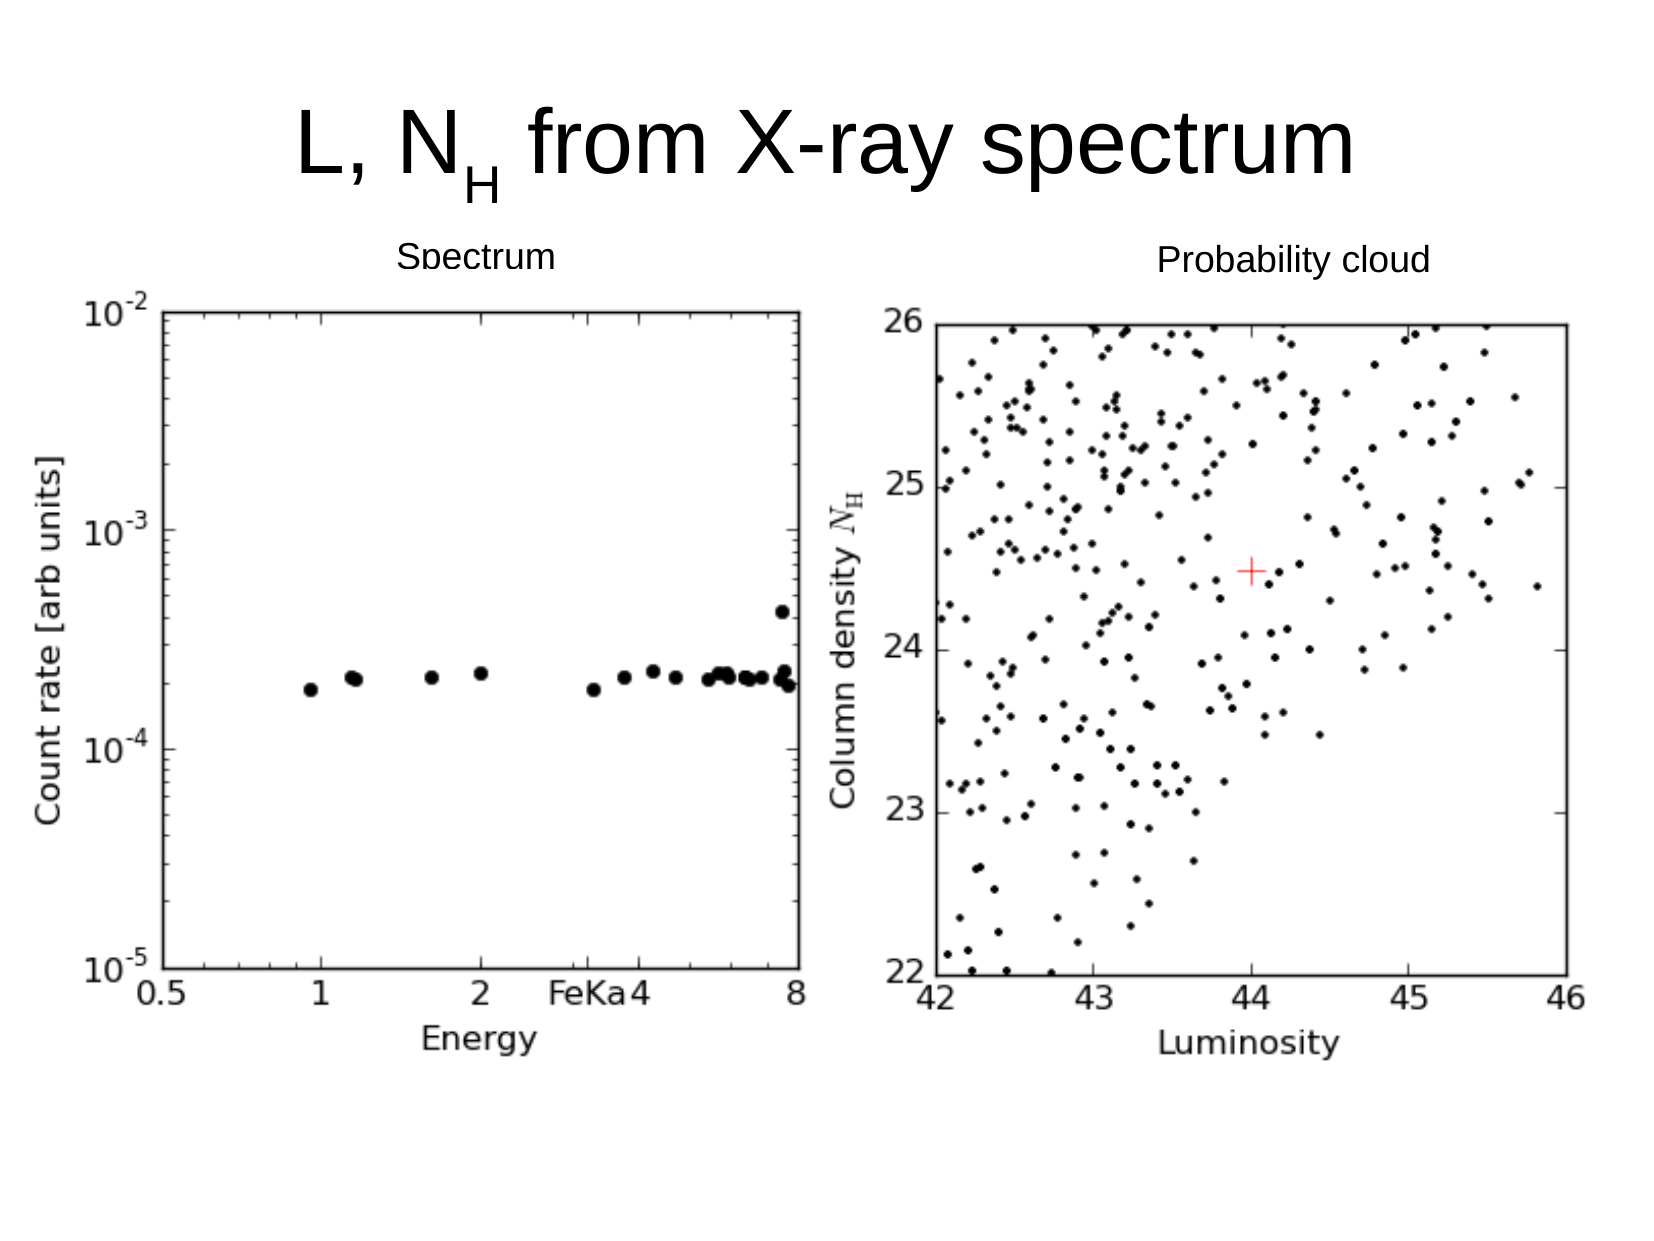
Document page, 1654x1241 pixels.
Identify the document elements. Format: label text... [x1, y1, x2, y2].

text_box Probability cloud [975, 231, 1613, 289]
title L, NH from X-ray spectrum [82, 49, 1571, 257]
text_box Spectrum [157, 228, 796, 269]
picture [15, 269, 1605, 1081]
